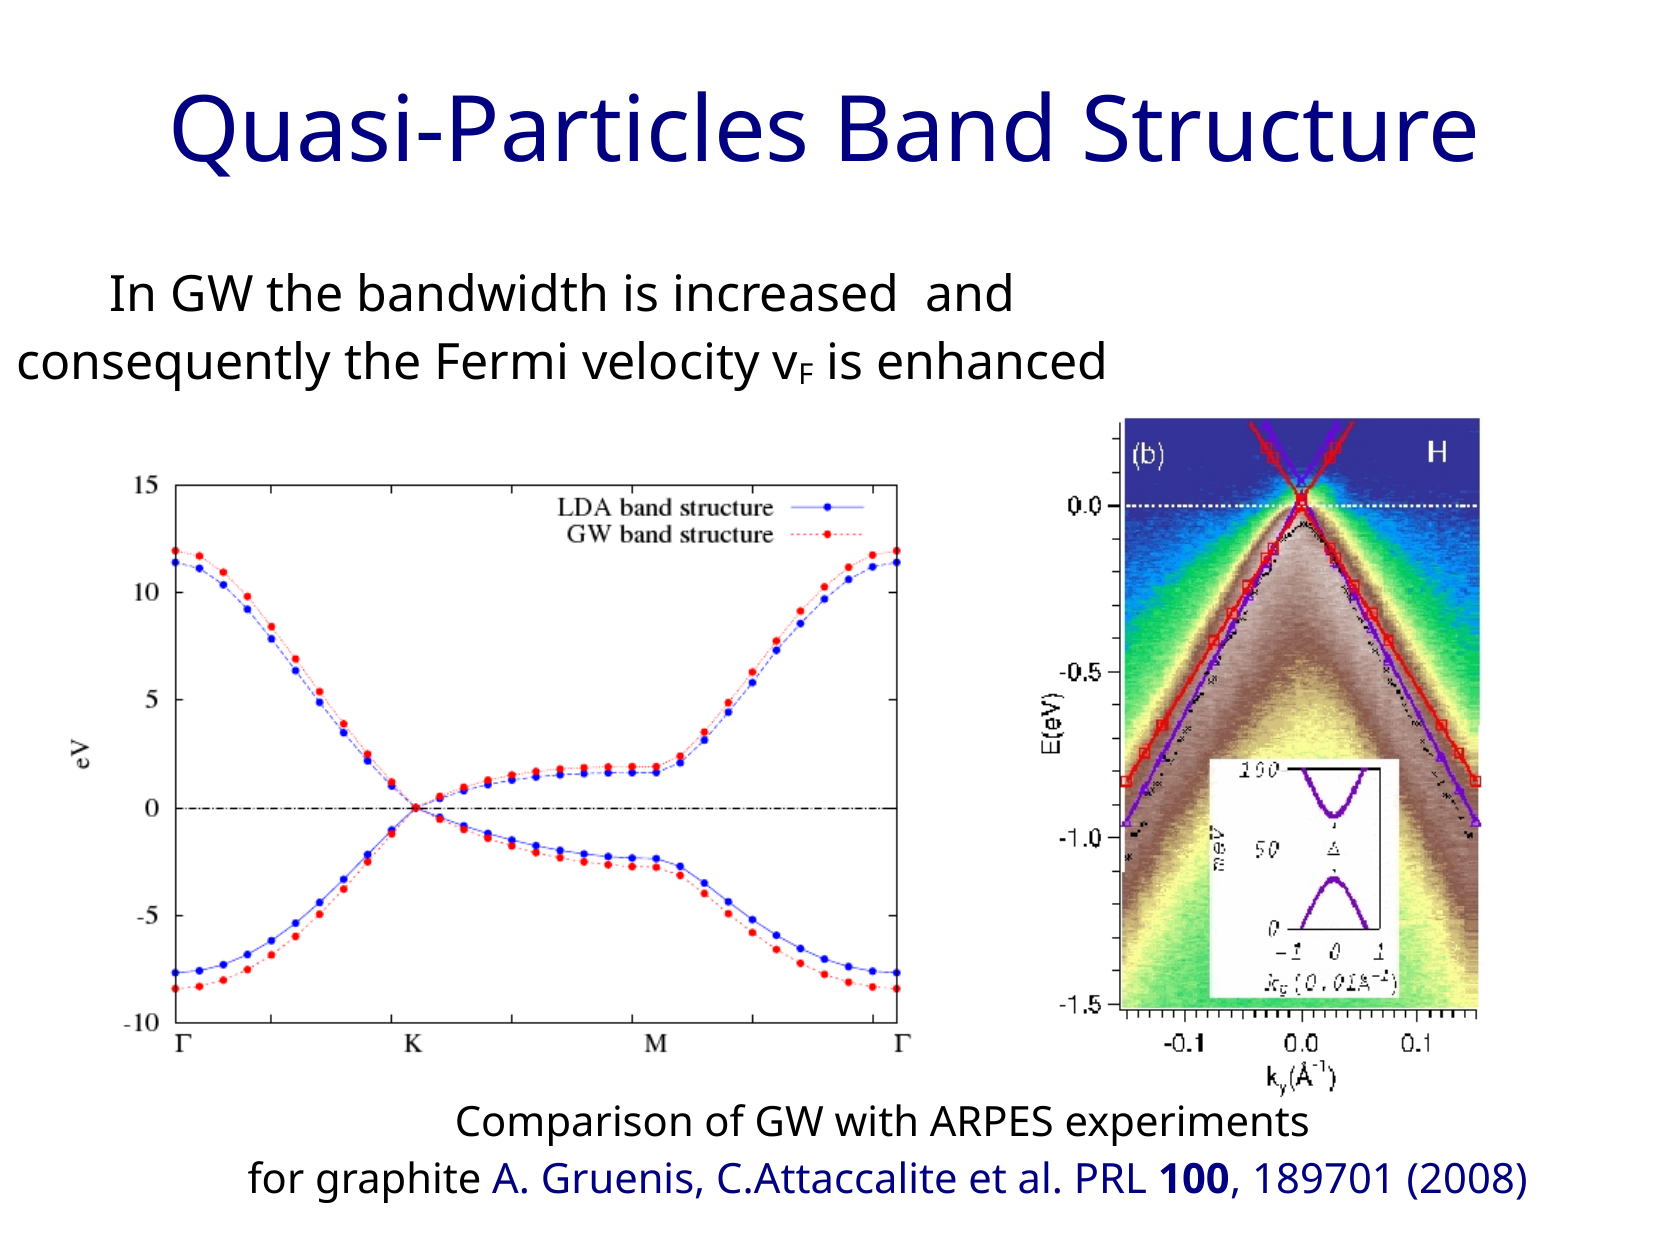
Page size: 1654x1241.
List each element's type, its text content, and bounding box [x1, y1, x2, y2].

text_box Comparison of GW with ARPES experiments for graphite A. Gruenis, C.Attaccalite et al. PRL 100, 189701 (2008) [232, 1084, 1505, 1201]
picture [37, 449, 938, 1082]
title Quasi-Particles Band Structure [81, 30, 1570, 223]
picture [1036, 400, 1487, 1084]
text_box In GW the bandwidth is increased and consequently the Fermi velocity vF is enhanced [0, 250, 1126, 402]
